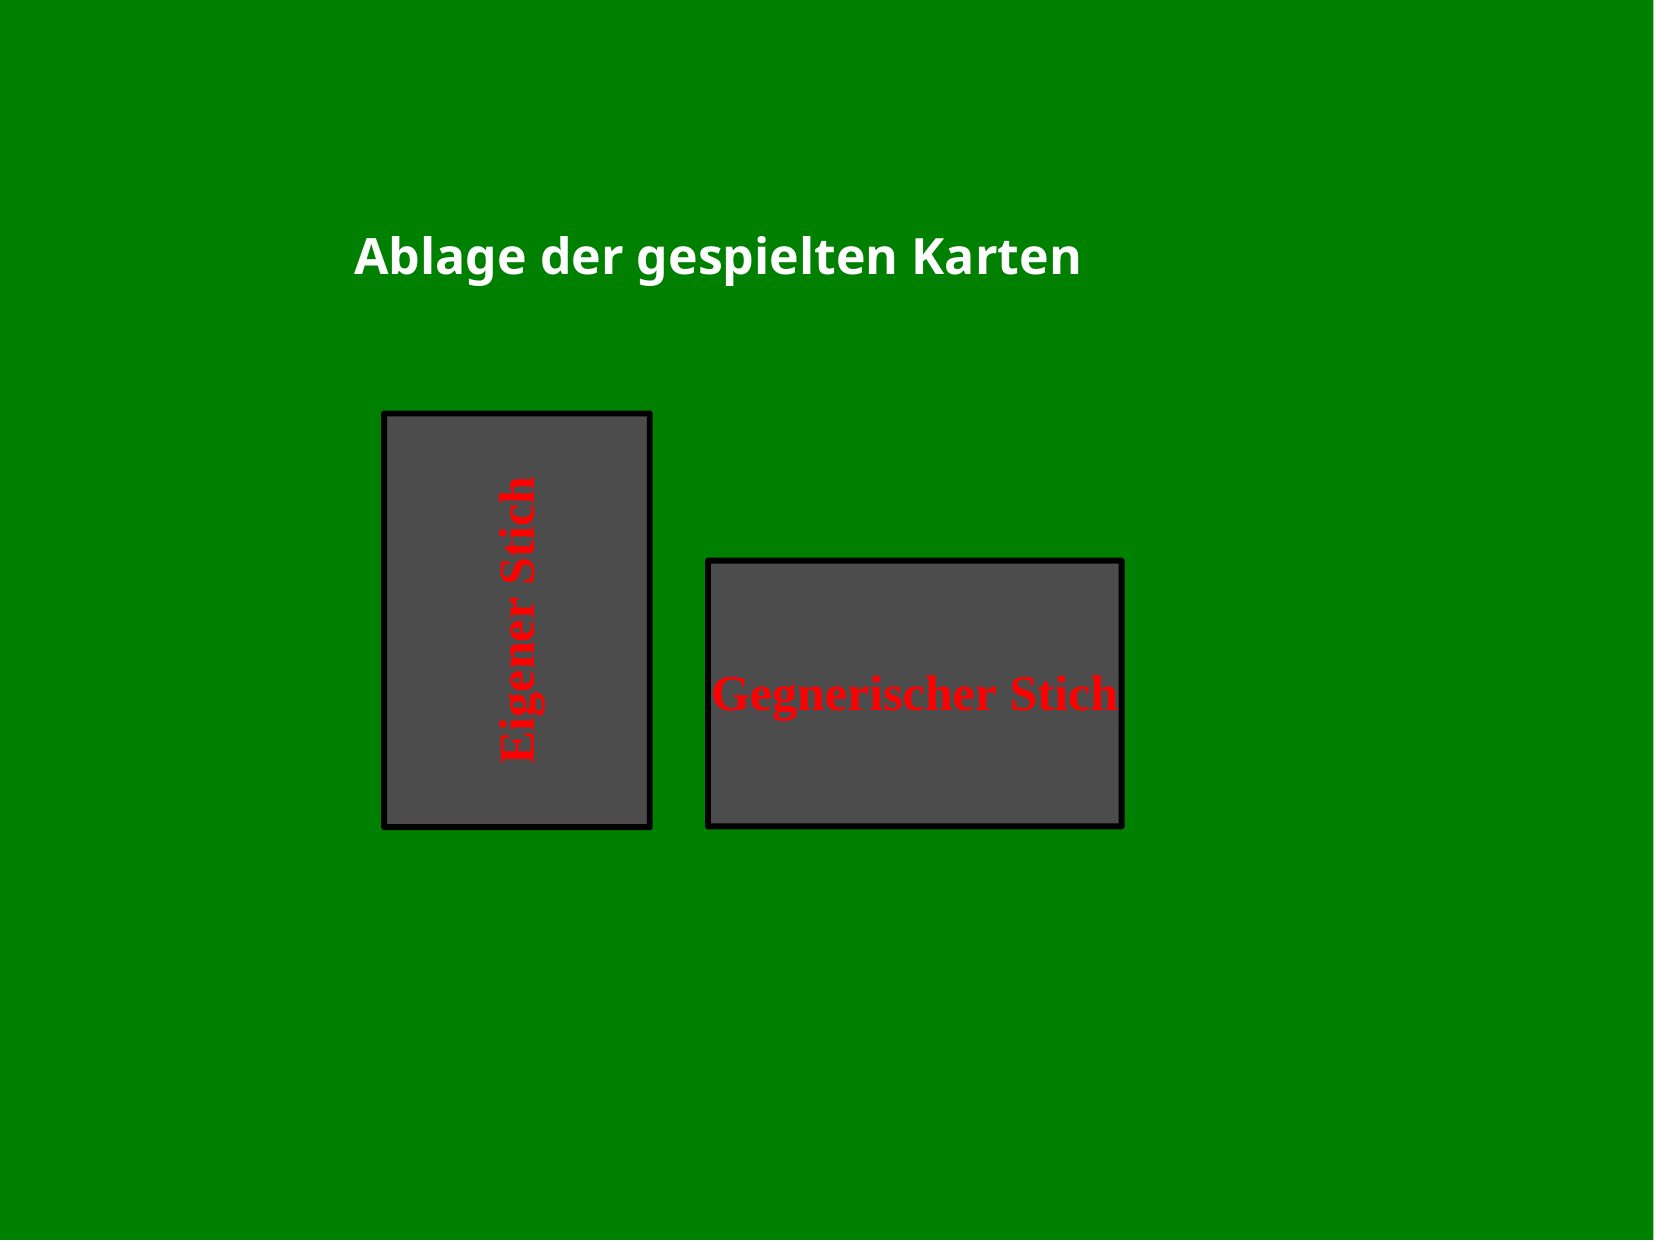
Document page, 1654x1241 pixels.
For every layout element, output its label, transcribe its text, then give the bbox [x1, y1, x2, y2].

text_box Ablage der gespielten Karten [354, 224, 1654, 285]
text_box [384, 413, 488, 828]
text_box Gegnerischer Stich [708, 664, 1122, 723]
text_box [708, 560, 1122, 664]
text_box [546, 413, 650, 828]
text_box Eigener Stich [488, 413, 546, 828]
text_box [708, 723, 1122, 827]
